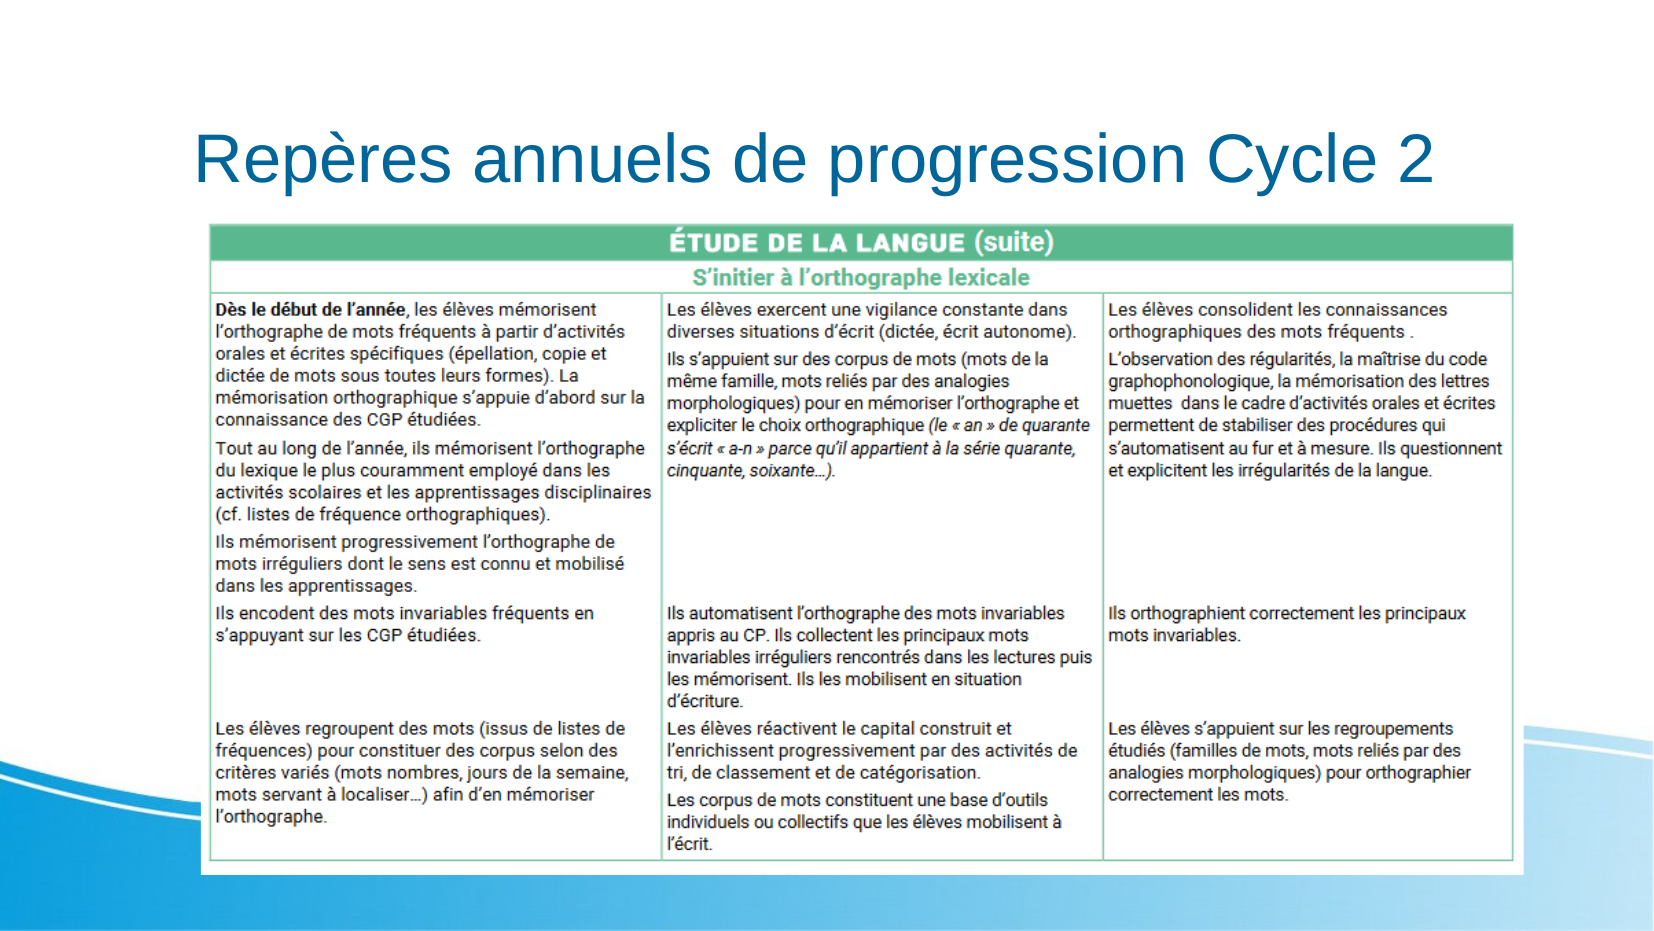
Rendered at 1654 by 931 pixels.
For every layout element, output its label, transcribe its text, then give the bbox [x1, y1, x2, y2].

picture [0, 212, 1654, 931]
title Repères annuels de progression Cycle 2 [70, 80, 1560, 237]
